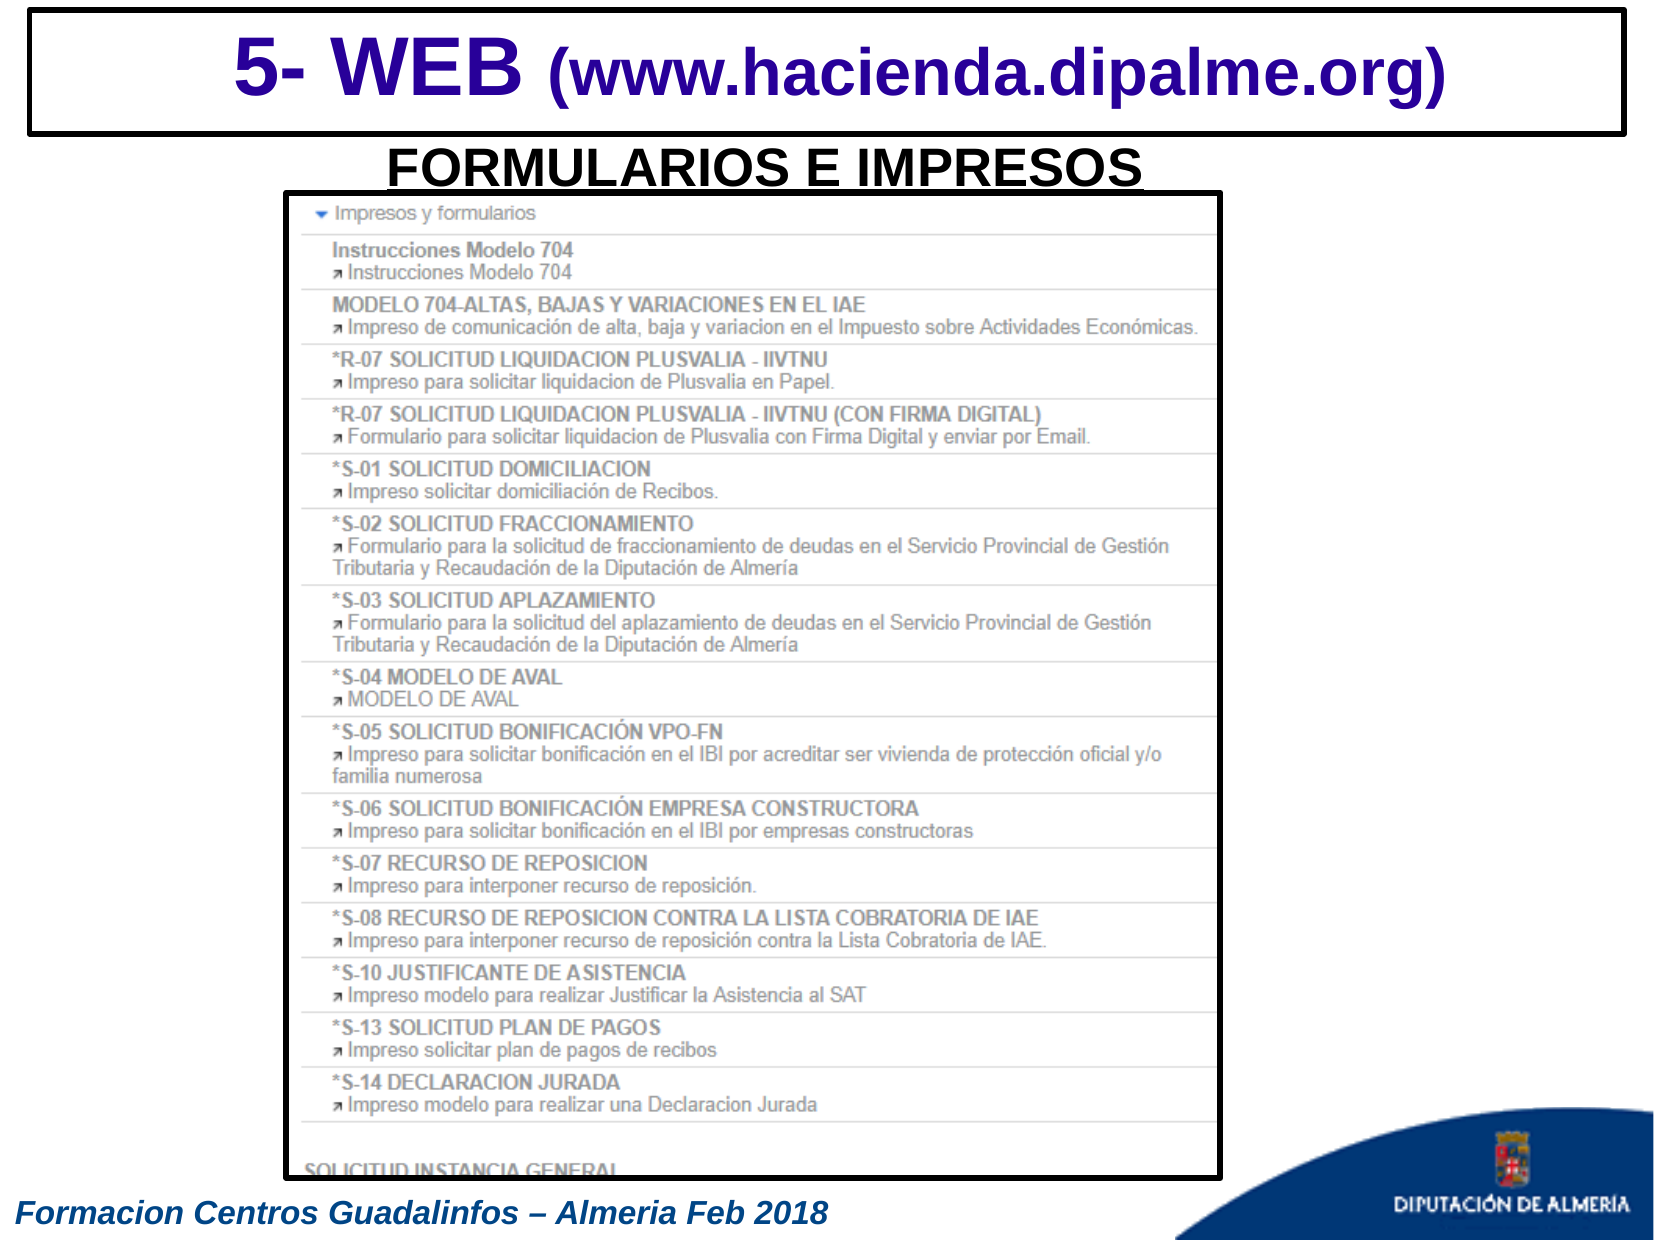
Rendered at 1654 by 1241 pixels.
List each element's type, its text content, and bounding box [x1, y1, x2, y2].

picture [289, 195, 1218, 1176]
text_box FORMULARIOS E IMPRESOS [372, 129, 1199, 190]
text_box Formacion Centros Guadalinfos – Almeria Feb 2018 [0, 1187, 845, 1240]
text_box 5- WEB (www.hacienda.dipalme.org) [29, 9, 1625, 134]
picture [1175, 1107, 1654, 1241]
